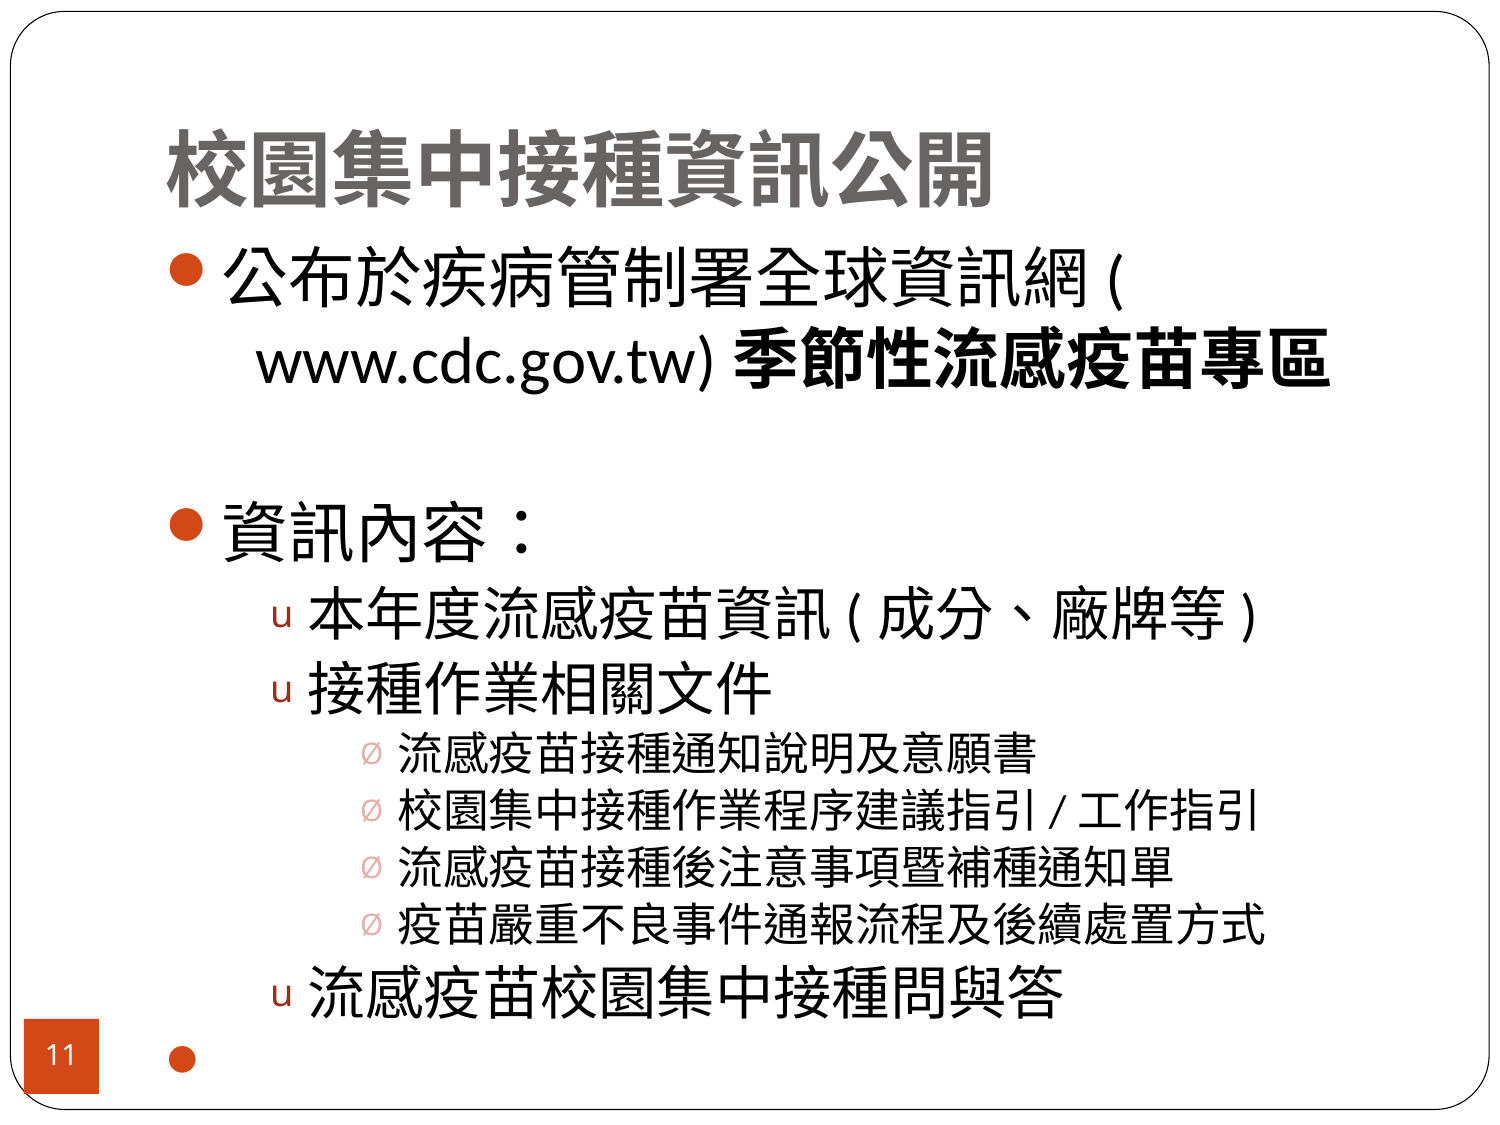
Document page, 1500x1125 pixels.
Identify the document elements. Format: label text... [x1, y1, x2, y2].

title 校園集中接種資訊公開 [150, 45, 1426, 233]
text_box [23, 1018, 99, 1094]
list 公布於疾病管制署全球資訊網(www.cdc.gov.tw)季節性流感疫苗專區 資訊內容： 本年度流感疫苗資訊(成分、廠牌等) 接種作業相關文件 流感疫苗接種通知說明及意願書 校園集中接種作業程序建議指引/工作指引 流感疫苗接種後注意事項暨補種通知單 疫苗嚴重不良事件通報流程及後續處置方式 流感疫苗校園集中接種問與答 [150, 237, 1447, 1125]
